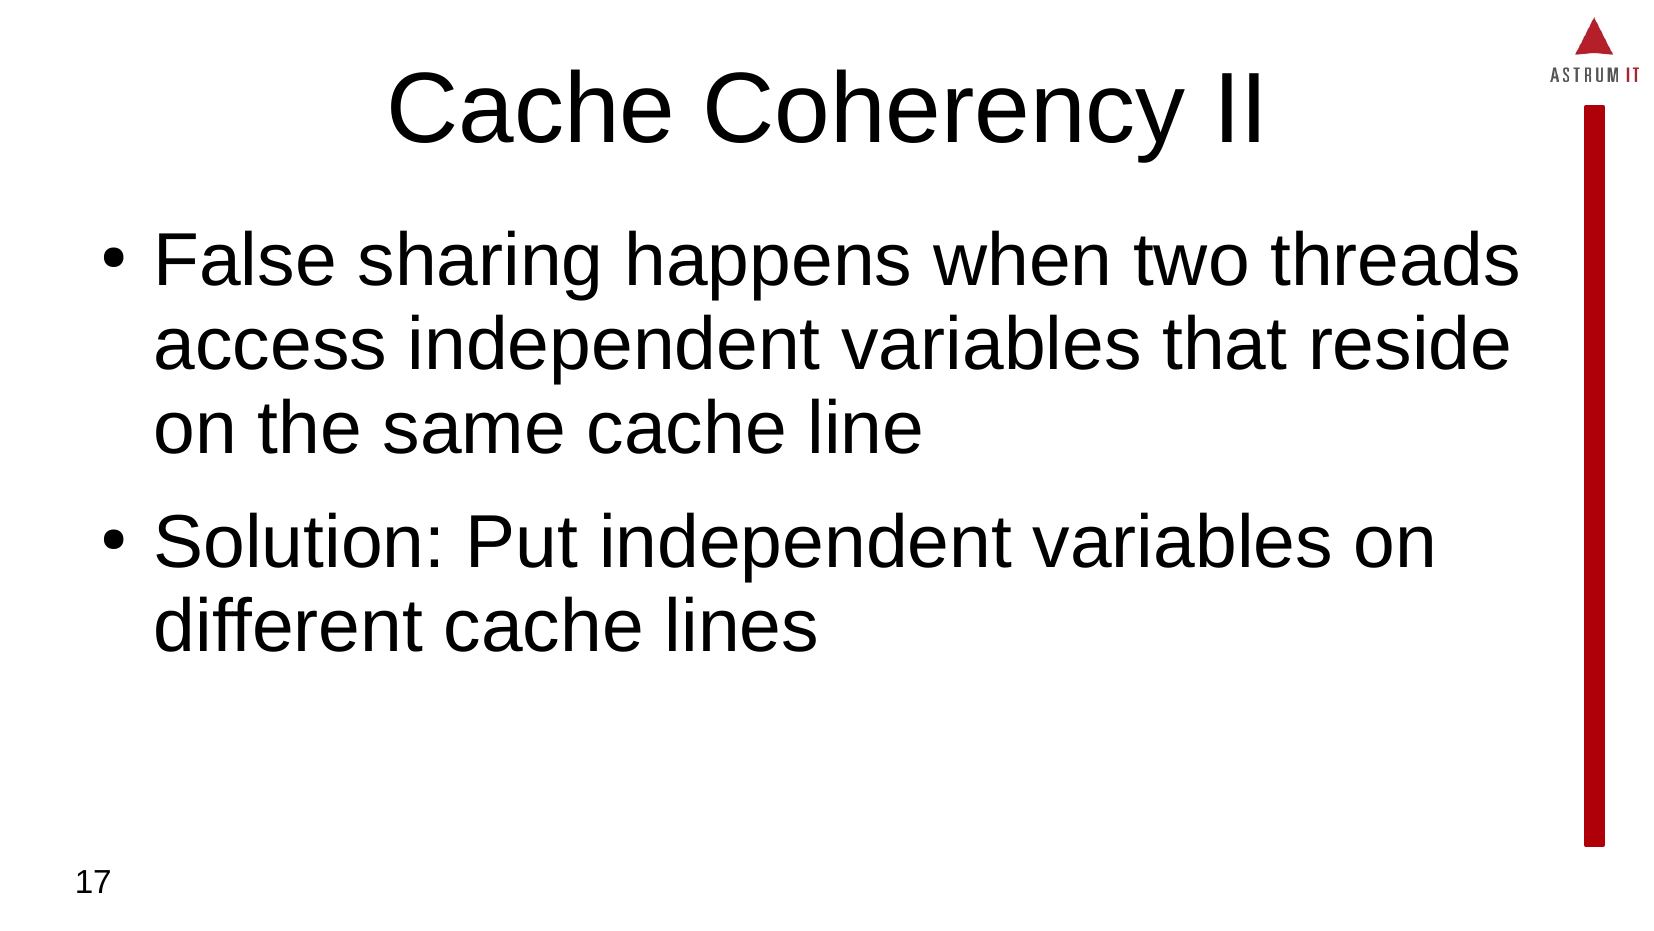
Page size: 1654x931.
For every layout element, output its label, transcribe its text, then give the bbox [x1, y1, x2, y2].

picture [1550, 17, 1639, 82]
title Cache Coherency II [114, 30, 1541, 186]
list False sharing happens when two threads access independent variables that reside on the same cache line Solution: Put independent variables on different cache lines [82, 217, 1571, 757]
